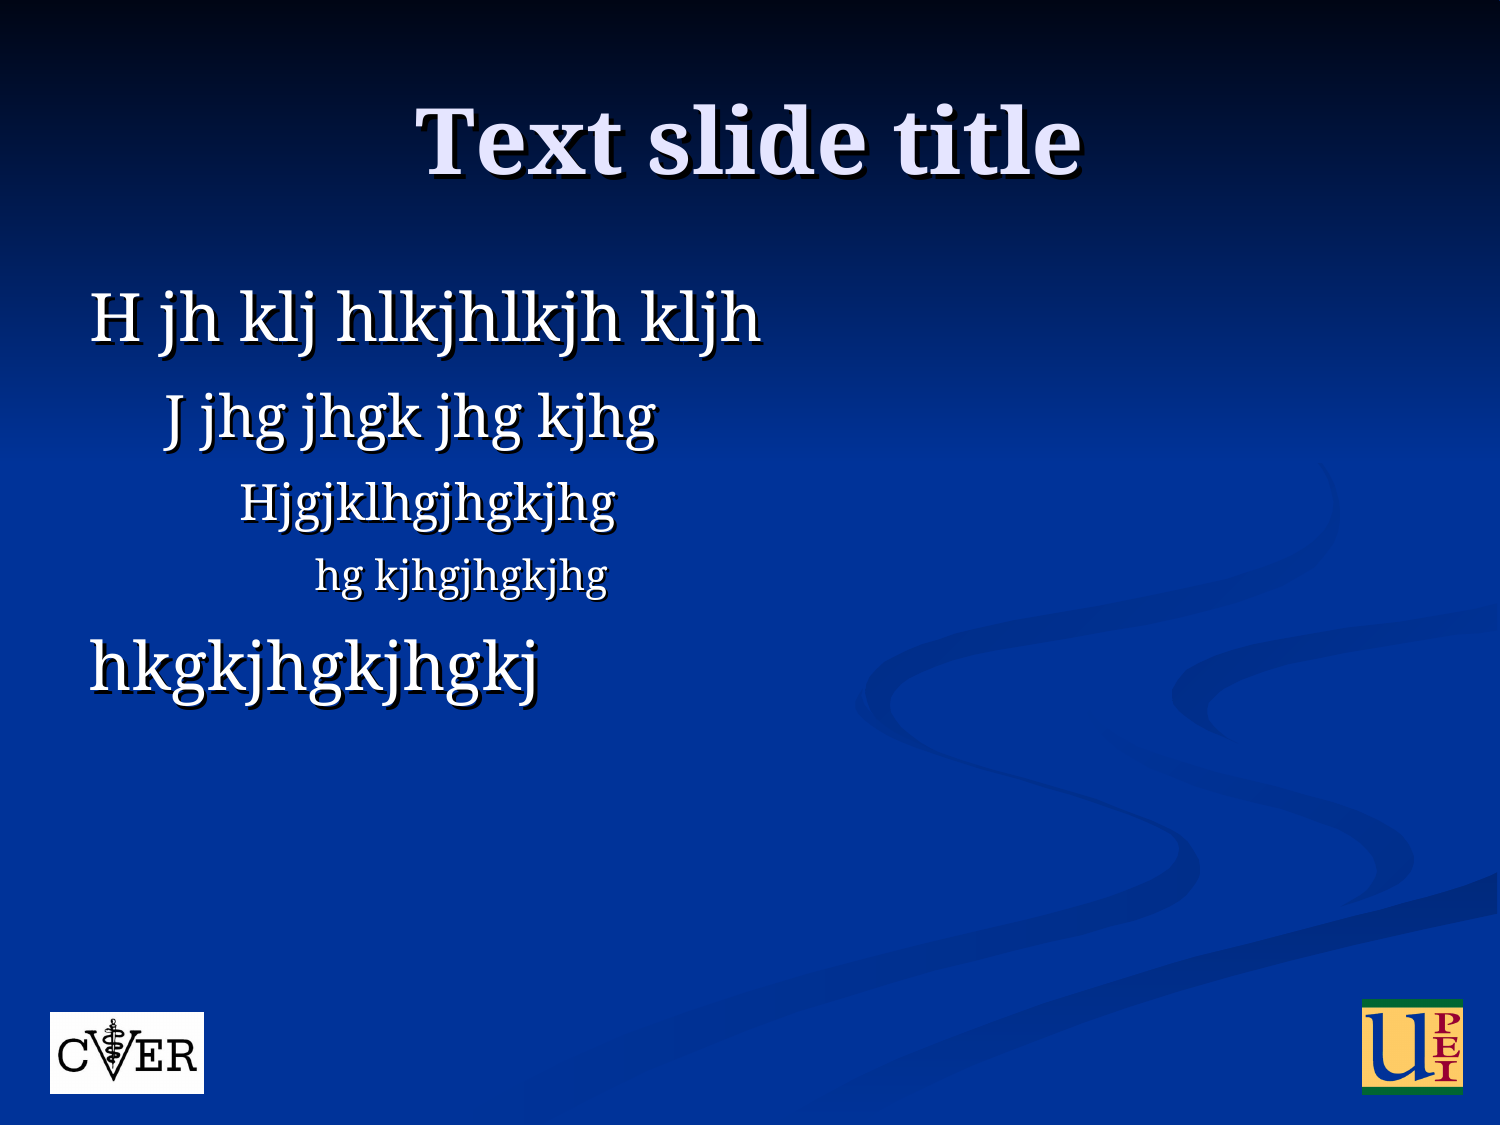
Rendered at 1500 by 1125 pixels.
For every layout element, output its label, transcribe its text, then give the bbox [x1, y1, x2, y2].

picture [50, 1012, 204, 1094]
picture [1362, 999, 1463, 1095]
list H jh klj hlkjhlkjh kljh J jhg jhgk jhg kjhg Hjgjklhgjhgkjhg hg kjhgjhgkjhg hkgkjhgkjhgkj [75, 262, 1426, 1006]
title Text slide title [75, 45, 1426, 233]
